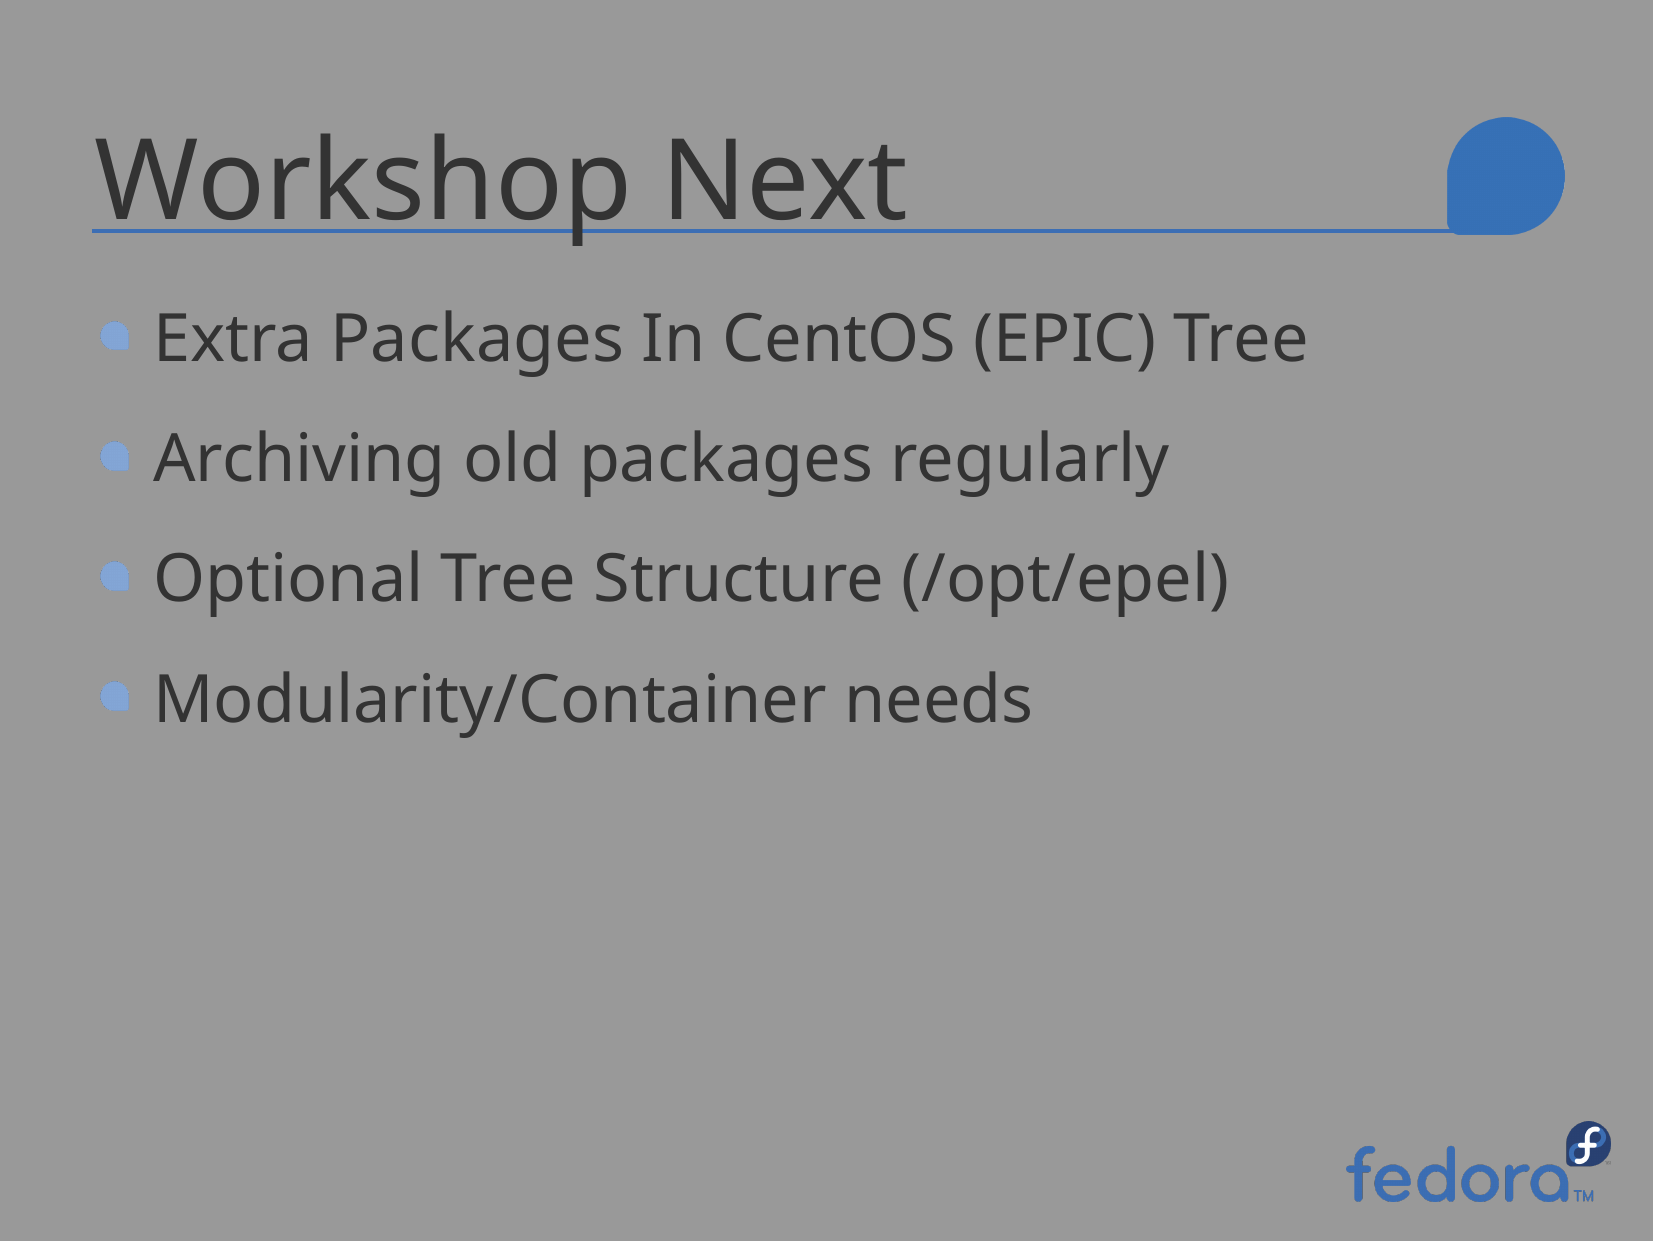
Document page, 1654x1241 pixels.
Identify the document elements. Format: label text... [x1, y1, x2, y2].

list Extra Packages In CentOS (EPIC) Tree Archiving old packages regularly Optional Tree Structure (/opt/epel) Modularity/Container needs [82, 290, 1571, 1095]
picture [1447, 117, 1565, 235]
title Workshop Next [94, 100, 1425, 251]
picture [1346, 1121, 1611, 1202]
